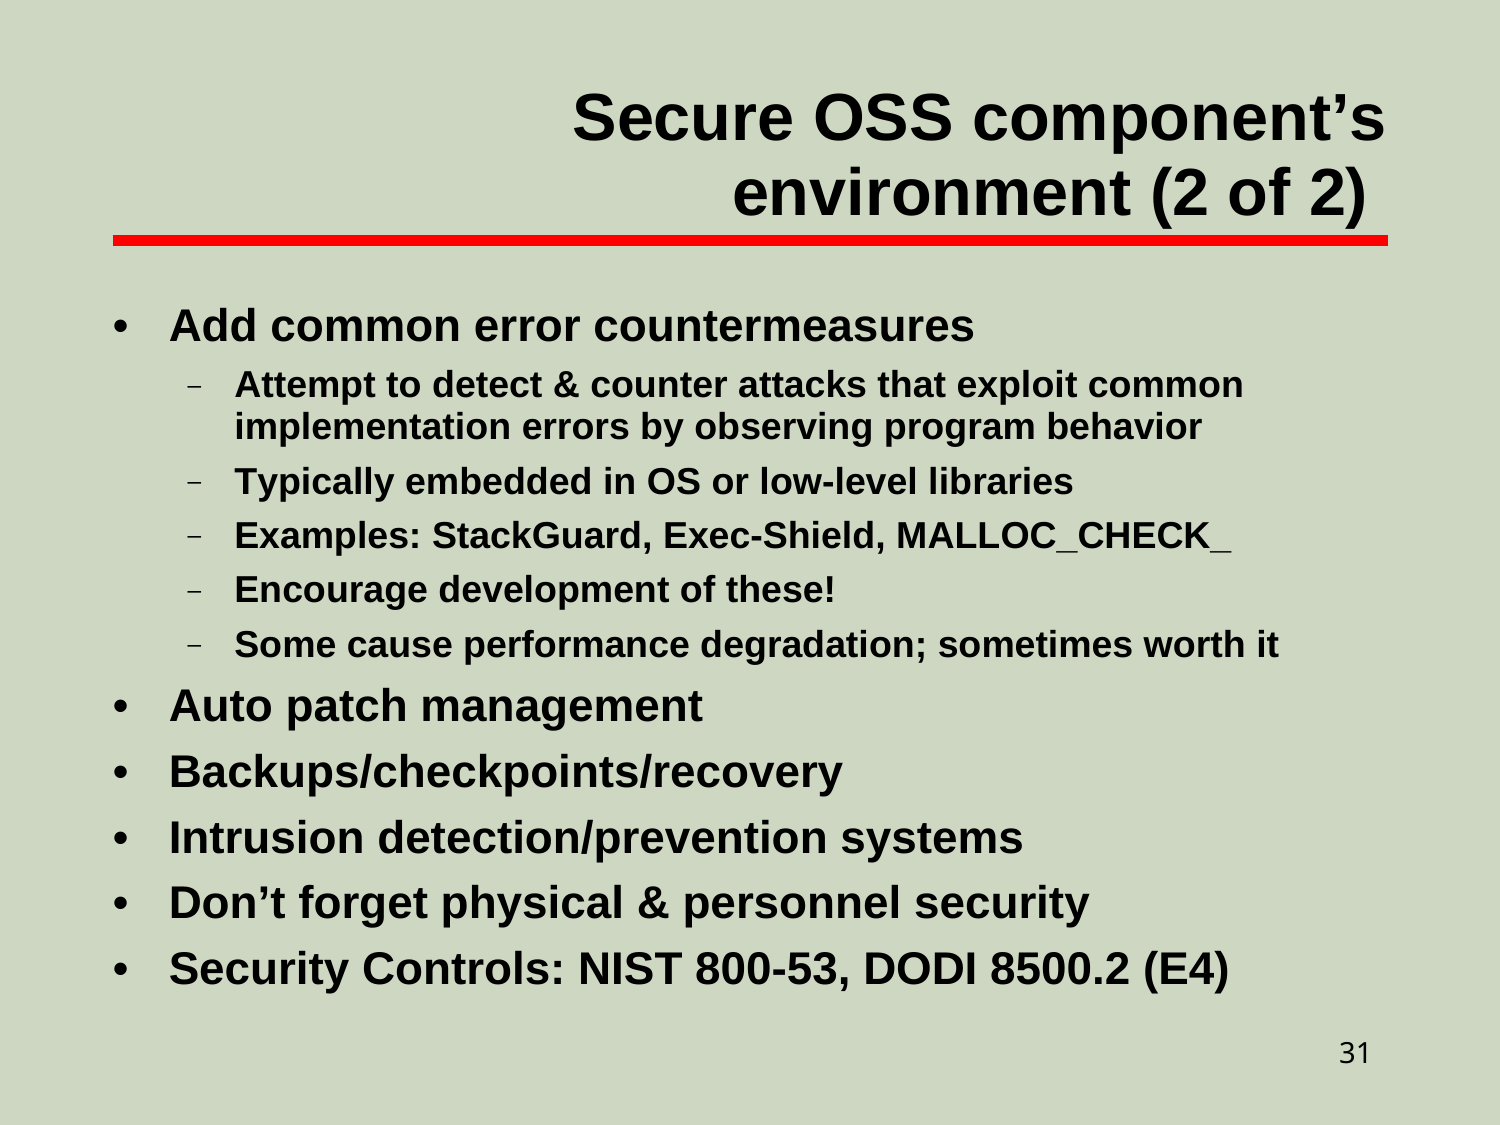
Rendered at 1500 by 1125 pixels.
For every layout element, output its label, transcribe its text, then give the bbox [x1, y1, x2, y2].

list Add common error countermeasures Attempt to detect & counter attacks that exploit common implementation errors by observing program behavior Typically embedded in OS or low-level libraries Examples: StackGuard, Exec-Shield, MALLOC_CHECK_ Encourage development of these! Some cause performance degradation; sometimes worth it Auto patch management Backups/checkpoints/recovery Intrusion detection/prevention systems Don’t forget physical & personnel security Security Controls: NIST 800-53, DODI 8500.2 (E4) [112, 299, 1388, 1098]
title Secure OSS component’s environment (2 of 2) [337, 79, 1388, 230]
